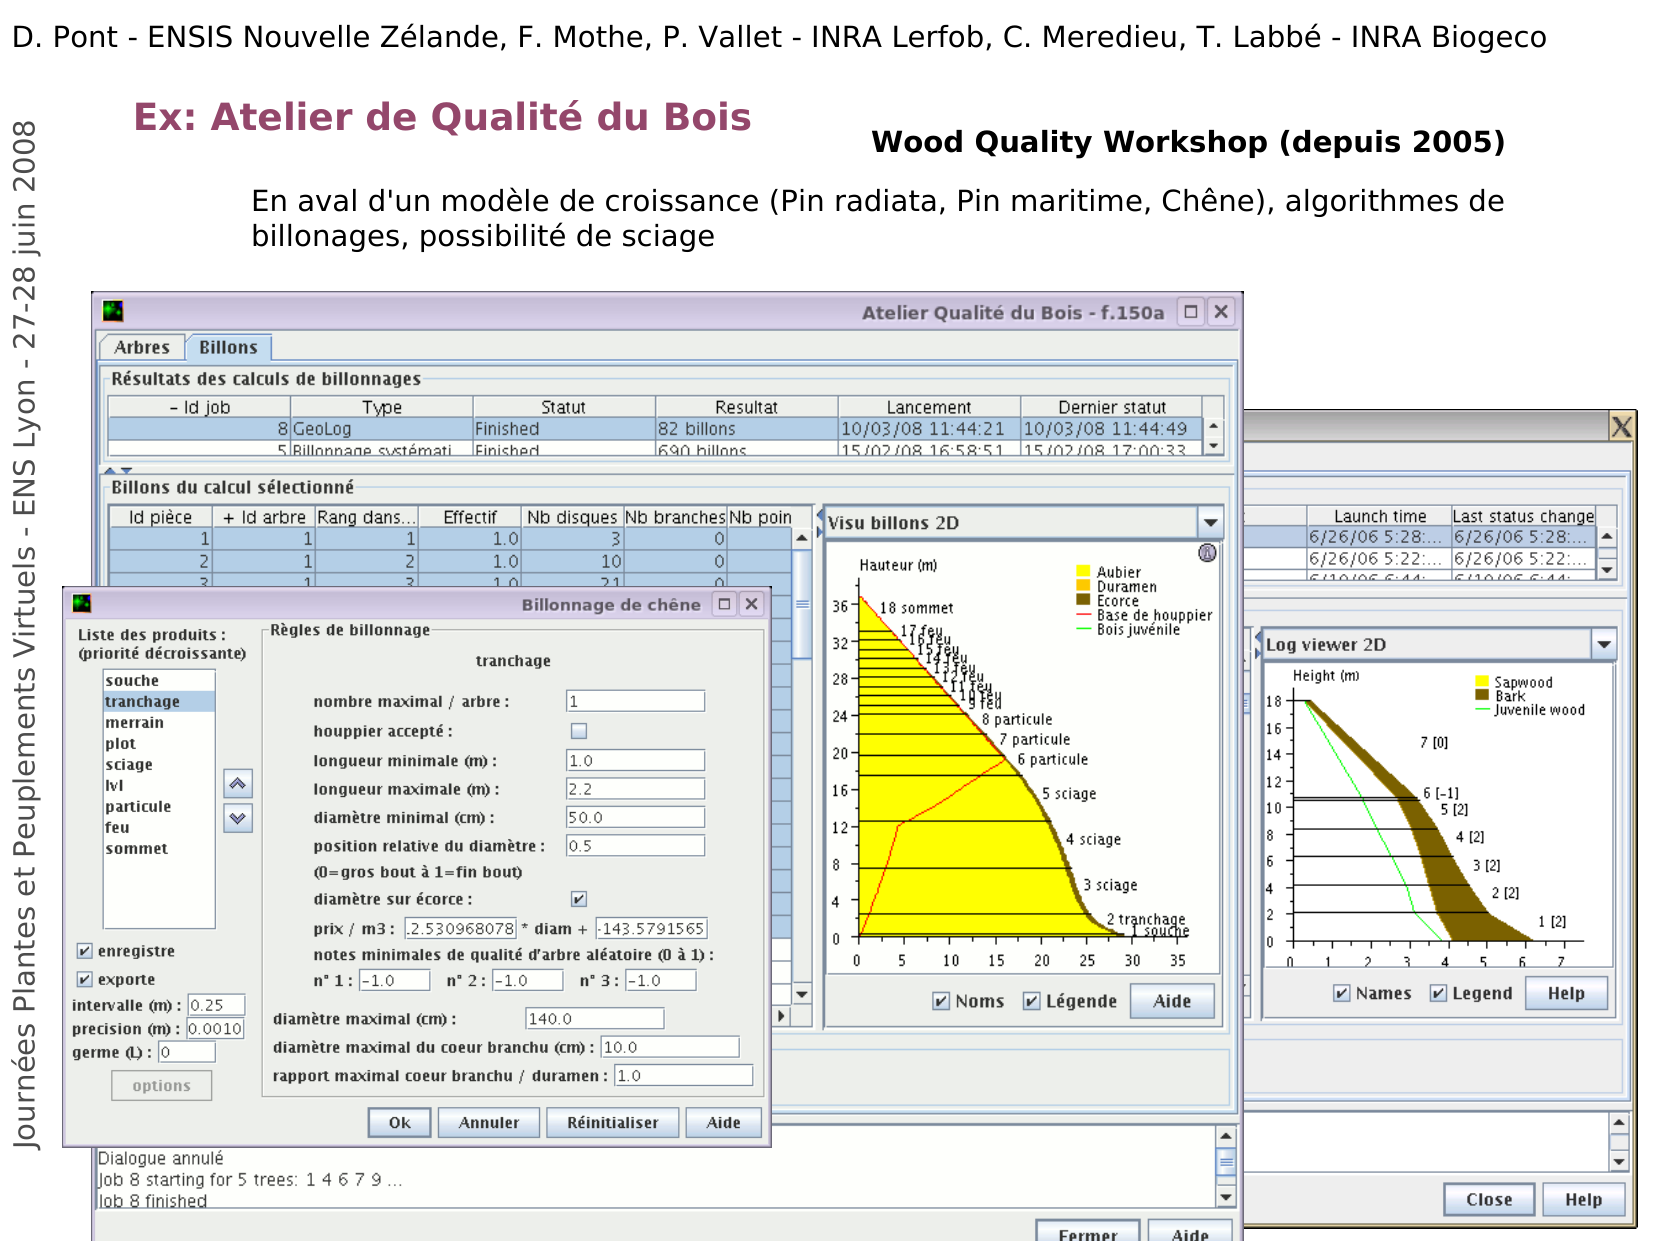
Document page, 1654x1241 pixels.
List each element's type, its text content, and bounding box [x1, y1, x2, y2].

text_box D. Pont - ENSIS Nouvelle Zélande, F. Mothe, P. Vallet - INRA Lerfob, C. Meredieu, T. Labbé - INRA Biogeco [50, 20, 1637, 60]
text_box Wood Quality Workshop (depuis 2005) [856, 118, 1536, 168]
text_box En aval d'un modèle de croissance (Pin radiata, Pin maritime, Chêne), algorithmes de billonages, possibilité de sciage [236, 177, 1565, 261]
picture [62, 291, 1638, 1241]
text_box Ex: Atelier de Qualité du Bois [118, 88, 1654, 147]
text_box Journées Plantes et Peuplements Virtuels - ENS Lyon - 27-28 juin 2008 [0, 0, 50, 1241]
